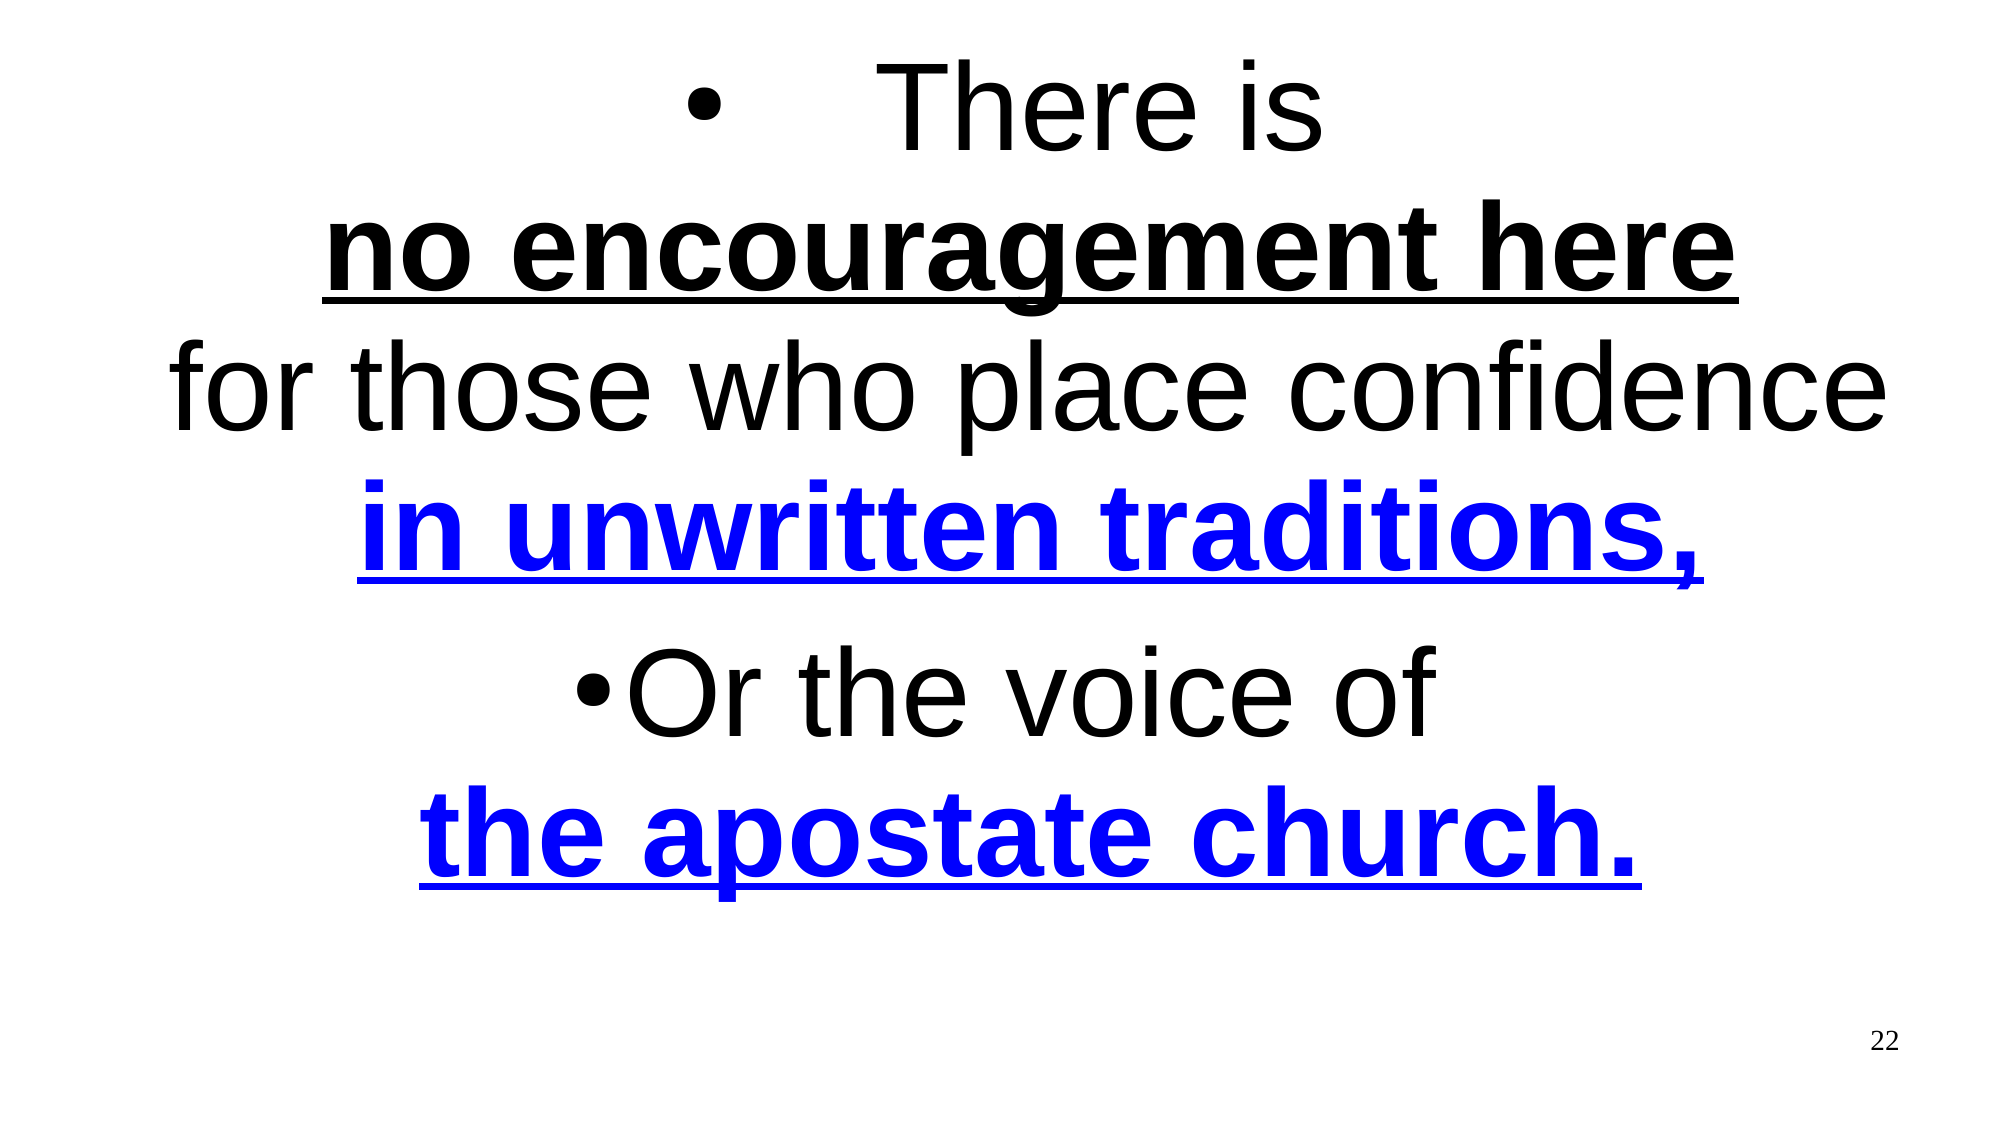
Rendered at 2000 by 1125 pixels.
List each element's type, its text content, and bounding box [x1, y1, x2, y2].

list There is no encouragement here for those who place confidence in unwritten traditions, Or the voice of the apostate church. [37, 37, 1988, 1125]
